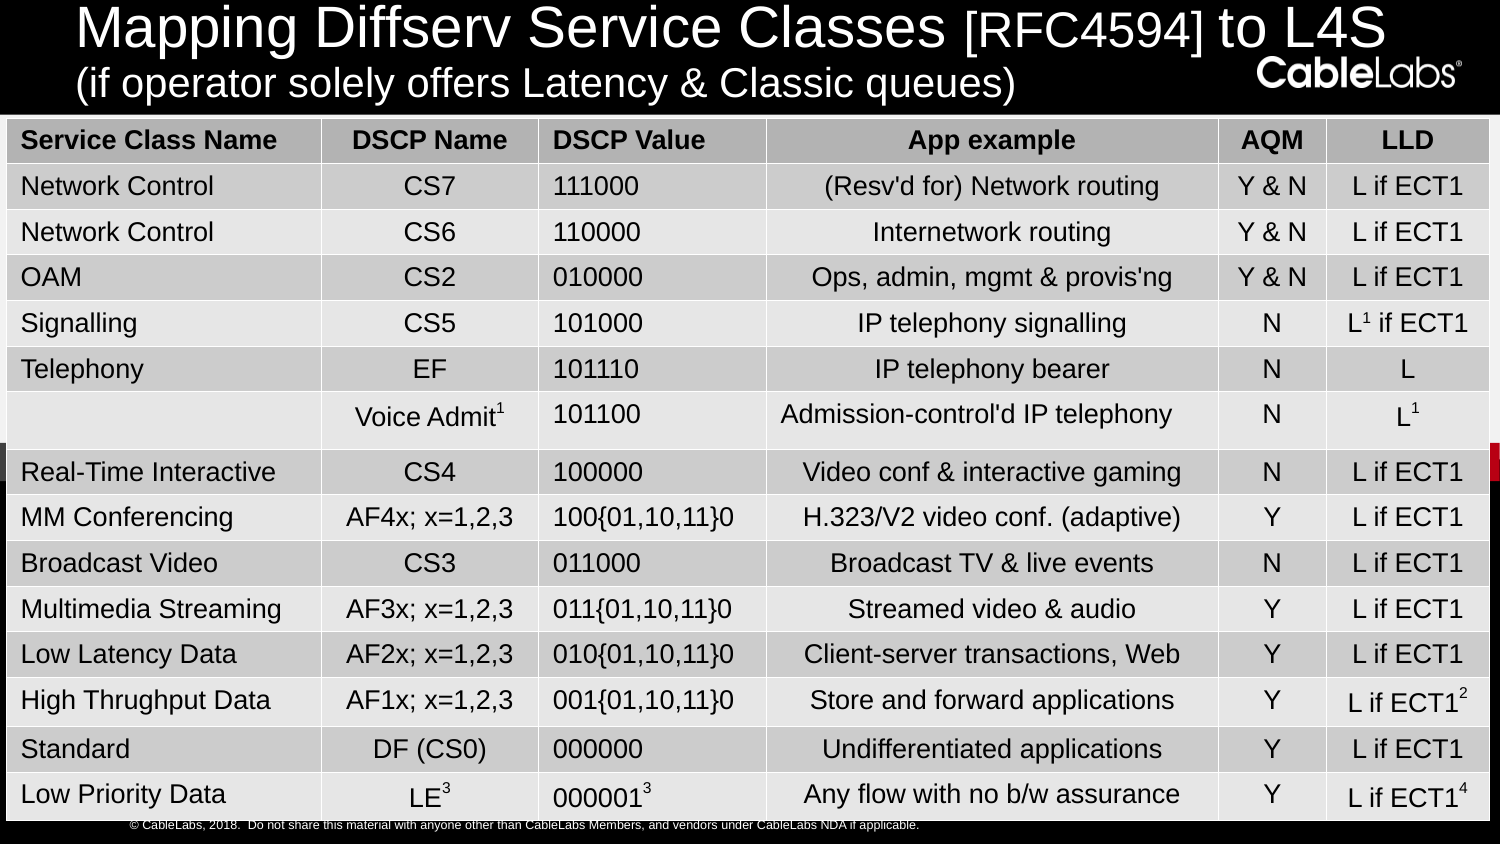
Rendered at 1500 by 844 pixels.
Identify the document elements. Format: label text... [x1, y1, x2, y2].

table_cell L [1327, 347, 1489, 391]
table_cell Y [1219, 727, 1326, 772]
table_cell AF4x; x=1,2,3 [322, 495, 538, 540]
table_cell CS6 [322, 210, 538, 254]
table_header Service Class Name [7, 119, 321, 163]
table_cell Undifferentiated applications [767, 727, 1218, 772]
table_cell 101100 [539, 392, 766, 449]
table_cell L if ECT1 [1327, 541, 1489, 586]
table_cell Y & N [1219, 255, 1326, 300]
table_cell L if ECT1 [1327, 450, 1489, 494]
table_cell Low Priority Data [7, 773, 321, 820]
table_cell IP telephony bearer [767, 347, 1218, 391]
table_header DSCP Name [322, 119, 538, 163]
table_cell AF1x; x=1,2,3 [322, 678, 538, 726]
table_cell L if ECT12 [1327, 678, 1489, 726]
table_cell L if ECT14 [1327, 773, 1489, 820]
table_header DSCP Value [539, 119, 766, 163]
table_cell Y & N [1219, 210, 1326, 254]
table_cell 000000 [539, 727, 766, 772]
table_cell 0000013 [539, 773, 766, 820]
table_cell 110000 [539, 210, 766, 254]
table_cell 001{01,10,11}0 [539, 678, 766, 726]
table_cell Broadcast TV & live events [767, 541, 1218, 586]
table_cell Voice Admit1 [322, 392, 538, 449]
table_cell L if ECT1 [1327, 632, 1489, 677]
table_cell 010{01,10,11}0 [539, 632, 766, 677]
picture [1425, 56, 1462, 88]
table_cell Network Control [7, 210, 321, 254]
table_cell L if ECT1 [1327, 210, 1489, 254]
table_cell 100000 [539, 450, 766, 494]
table_header LLD [1327, 119, 1489, 163]
table_cell L if ECT1 [1327, 587, 1489, 631]
table_cell (Resv'd for) Network routing [767, 164, 1218, 209]
table_cell LE3 [322, 773, 538, 820]
table_cell DF (CS0) [322, 727, 538, 772]
table_cell Real-Time Interactive [7, 450, 321, 494]
table_cell MM Conferencing [7, 495, 321, 540]
table_cell Multimedia Streaming [7, 587, 321, 631]
table_cell Ops, admin, mgmt & provis'ng [767, 255, 1218, 300]
table_cell L if ECT1 [1327, 495, 1489, 540]
table_cell 101110 [539, 347, 766, 391]
table_cell 101000 [539, 301, 766, 346]
table_cell N [1219, 392, 1326, 449]
table_cell L1 if ECT1 [1327, 301, 1489, 346]
table_cell N [1219, 541, 1326, 586]
table_cell High Thrughput Data [7, 678, 321, 726]
table_cell Any flow with no b/w assurance [767, 773, 1218, 820]
table_cell Telephony [7, 347, 321, 391]
table_cell OAM [7, 255, 321, 300]
table_cell L1 [1327, 392, 1489, 449]
table_cell H.323/V2 video conf. (adaptive) [767, 495, 1218, 540]
table_cell [7, 392, 321, 449]
table_cell Y [1219, 632, 1326, 677]
table_cell Streamed video & audio [767, 587, 1218, 631]
table_header AQM [1219, 119, 1326, 163]
table_cell Standard [7, 727, 321, 772]
table_cell L if ECT1 [1327, 255, 1489, 300]
table_cell Y [1219, 587, 1326, 631]
table_cell Admission-control'd IP telephony [767, 392, 1218, 449]
table_cell 011{01,10,11}0 [539, 587, 766, 631]
table_cell 111000 [539, 164, 766, 209]
table_cell Video conf & interactive gaming [767, 450, 1218, 494]
table_cell AF2x; x=1,2,3 [322, 632, 538, 677]
table_cell L if ECT1 [1327, 727, 1489, 772]
table_cell N [1219, 347, 1326, 391]
table_cell AF3x; x=1,2,3 [322, 587, 538, 631]
table_cell Y [1219, 678, 1326, 726]
table_cell Y & N [1219, 164, 1326, 209]
table_cell Y [1219, 495, 1326, 540]
table_cell Low Latency Data [7, 632, 321, 677]
table_cell EF [322, 347, 538, 391]
table_cell 100{01,10,11}0 [539, 495, 766, 540]
table_cell Signalling [7, 301, 321, 346]
table_cell 011000 [539, 541, 766, 586]
title Mapping Diffserv Service Classes [RFC4594] to L4S (if operator solely offers Latency & Classic queues) [75, 0, 1425, 106]
table_cell L if ECT1 [1327, 164, 1489, 209]
table_cell Client-server transactions, Web [767, 632, 1218, 677]
table_cell CS4 [322, 450, 538, 494]
table_cell CS5 [322, 301, 538, 346]
table_cell CS3 [322, 541, 538, 586]
table_cell Internetwork routing [767, 210, 1218, 254]
table_cell IP telephony signalling [767, 301, 1218, 346]
table_header App example [767, 119, 1218, 163]
table_cell CS2 [322, 255, 538, 300]
table_cell N [1219, 450, 1326, 494]
table_cell Y [1219, 773, 1326, 820]
table_cell CS7 [322, 164, 538, 209]
table_cell 010000 [539, 255, 766, 300]
table_cell N [1219, 301, 1326, 346]
table_cell Store and forward applications [767, 678, 1218, 726]
table_cell Network Control [7, 164, 321, 209]
table_cell Broadcast Video [7, 541, 321, 586]
